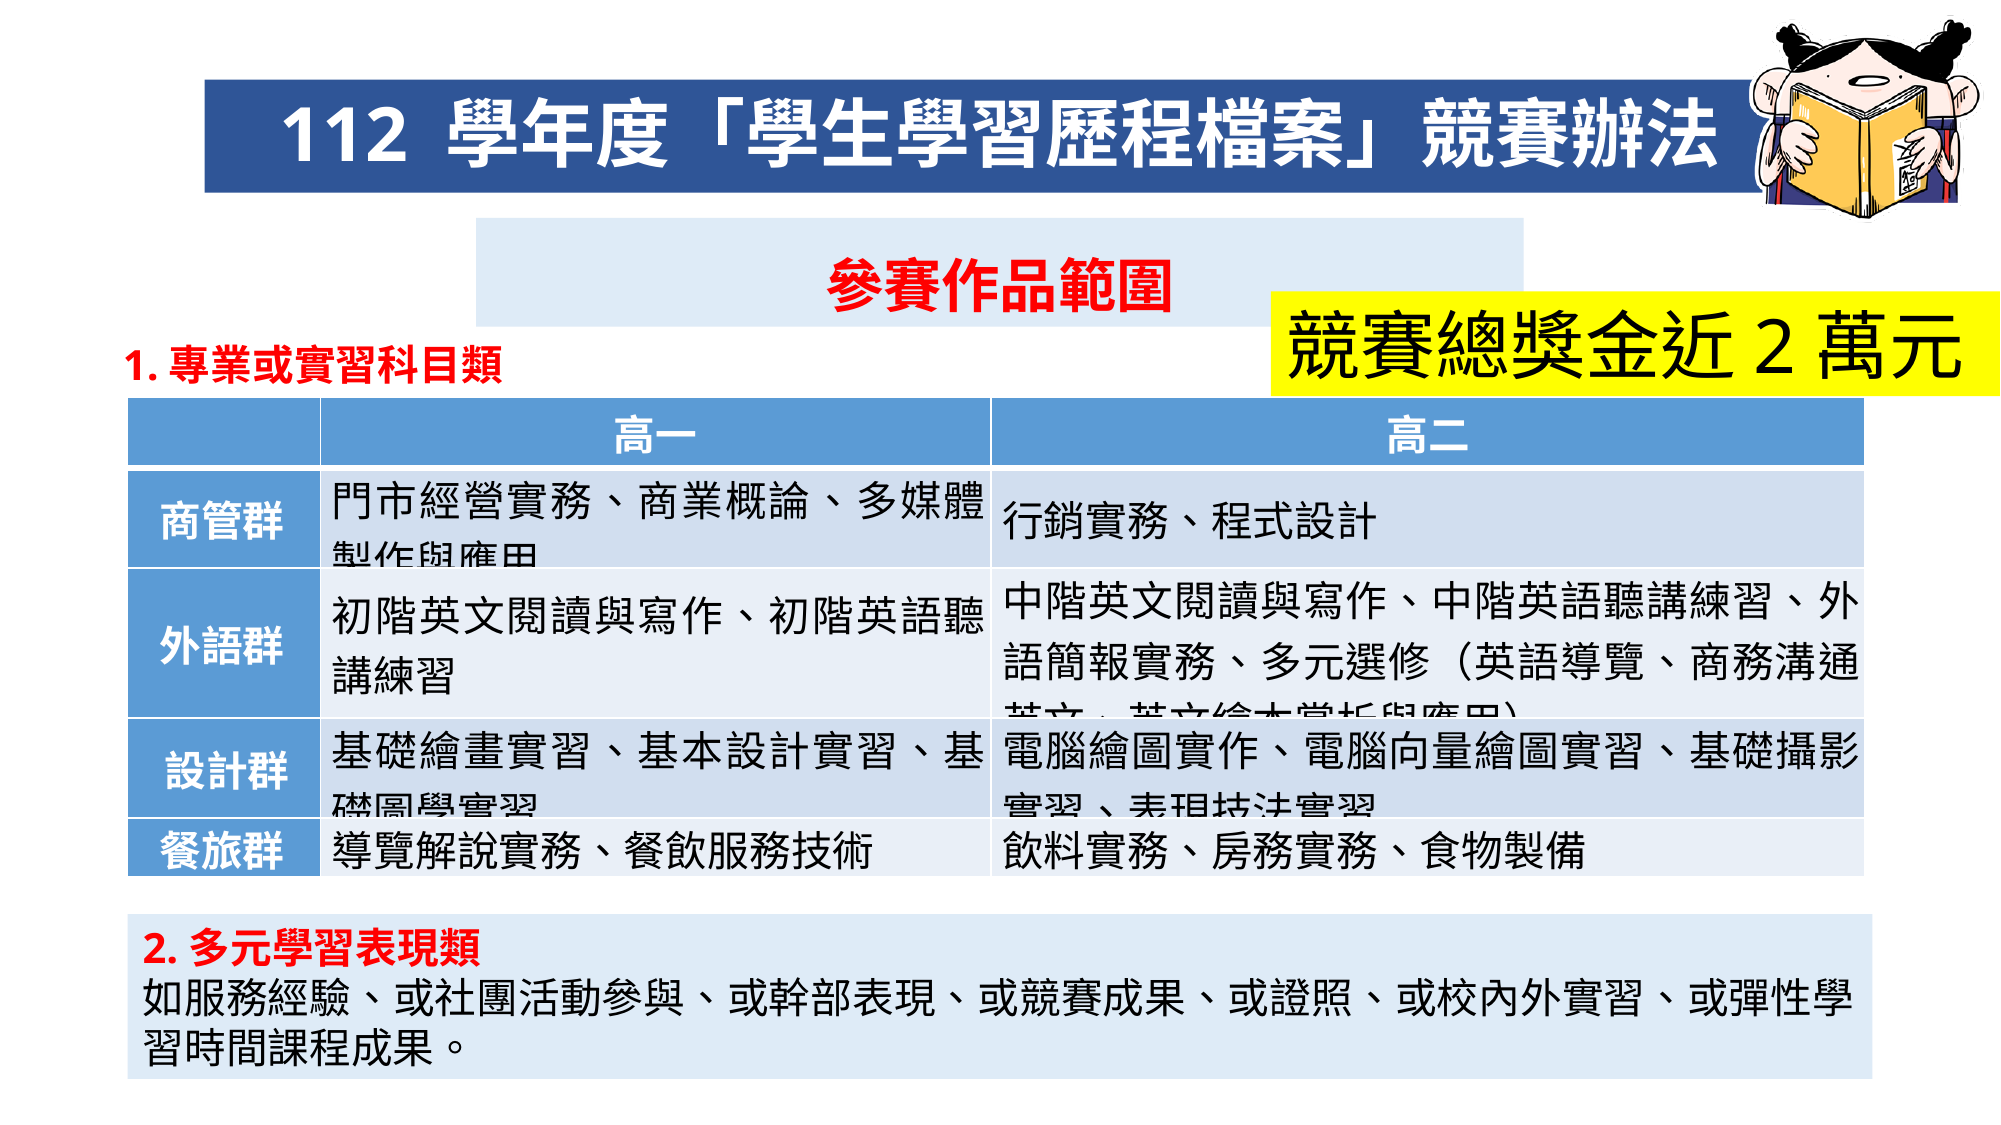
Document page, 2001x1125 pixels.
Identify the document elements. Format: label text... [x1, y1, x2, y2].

table_header [128, 398, 320, 465]
table_cell 電腦繪圖實作、電腦向量繪圖實習、基礎攝影實習、表現技法實習 [992, 719, 1864, 817]
table_cell 導覽解說實務、餐飲服務技術 [321, 819, 990, 876]
table_cell 基礎繪畫實習、基本設計實習、基礎圖學實習 [379, 796, 408, 817]
text_box 參賽作品範圍 [476, 217, 1524, 327]
table_cell 中階英文閱讀與寫作、中階英語聽講練習、外語簡報實務、多元選修（英語導覽、商務溝通英文、英文繪本賞析與應用） [992, 569, 1864, 717]
picture [1730, 0, 2000, 236]
table_cell 商管群 [128, 471, 320, 567]
table_cell 基礎繪畫實習、基本設計實習、基礎圖學實習 [321, 719, 990, 817]
table_cell 門市經營實務、商業概論、多媒體製作與應用 [321, 471, 990, 567]
table_cell 設計群 [128, 719, 320, 817]
text_box 112 學年度「學生學習歷程檔案」競賽辦法 [204, 79, 1730, 193]
table_header 高一 [321, 398, 990, 465]
table_header 高二 [992, 398, 1864, 465]
table_cell 行銷實務、程式設計 [992, 471, 1864, 567]
text_box 2.多元學習表現類 如服務經驗、或社團活動參與、或幹部表現、或競賽成果、或證照、或校內外實習、或彈性學習時間課程成果。 [127, 914, 1873, 1079]
table_cell 初階英文閱讀與寫作、初階英語聽講練習 [321, 569, 990, 717]
table_cell 餐旅群 [128, 819, 320, 876]
text_box 1.專業或實習科目類 [108, 331, 518, 397]
text_box 競賽總獎金近2萬元 [1270, 291, 2000, 397]
table_cell 飲料實務、房務實務、食物製備 [992, 819, 1864, 876]
table_cell 外語群 [128, 569, 320, 717]
